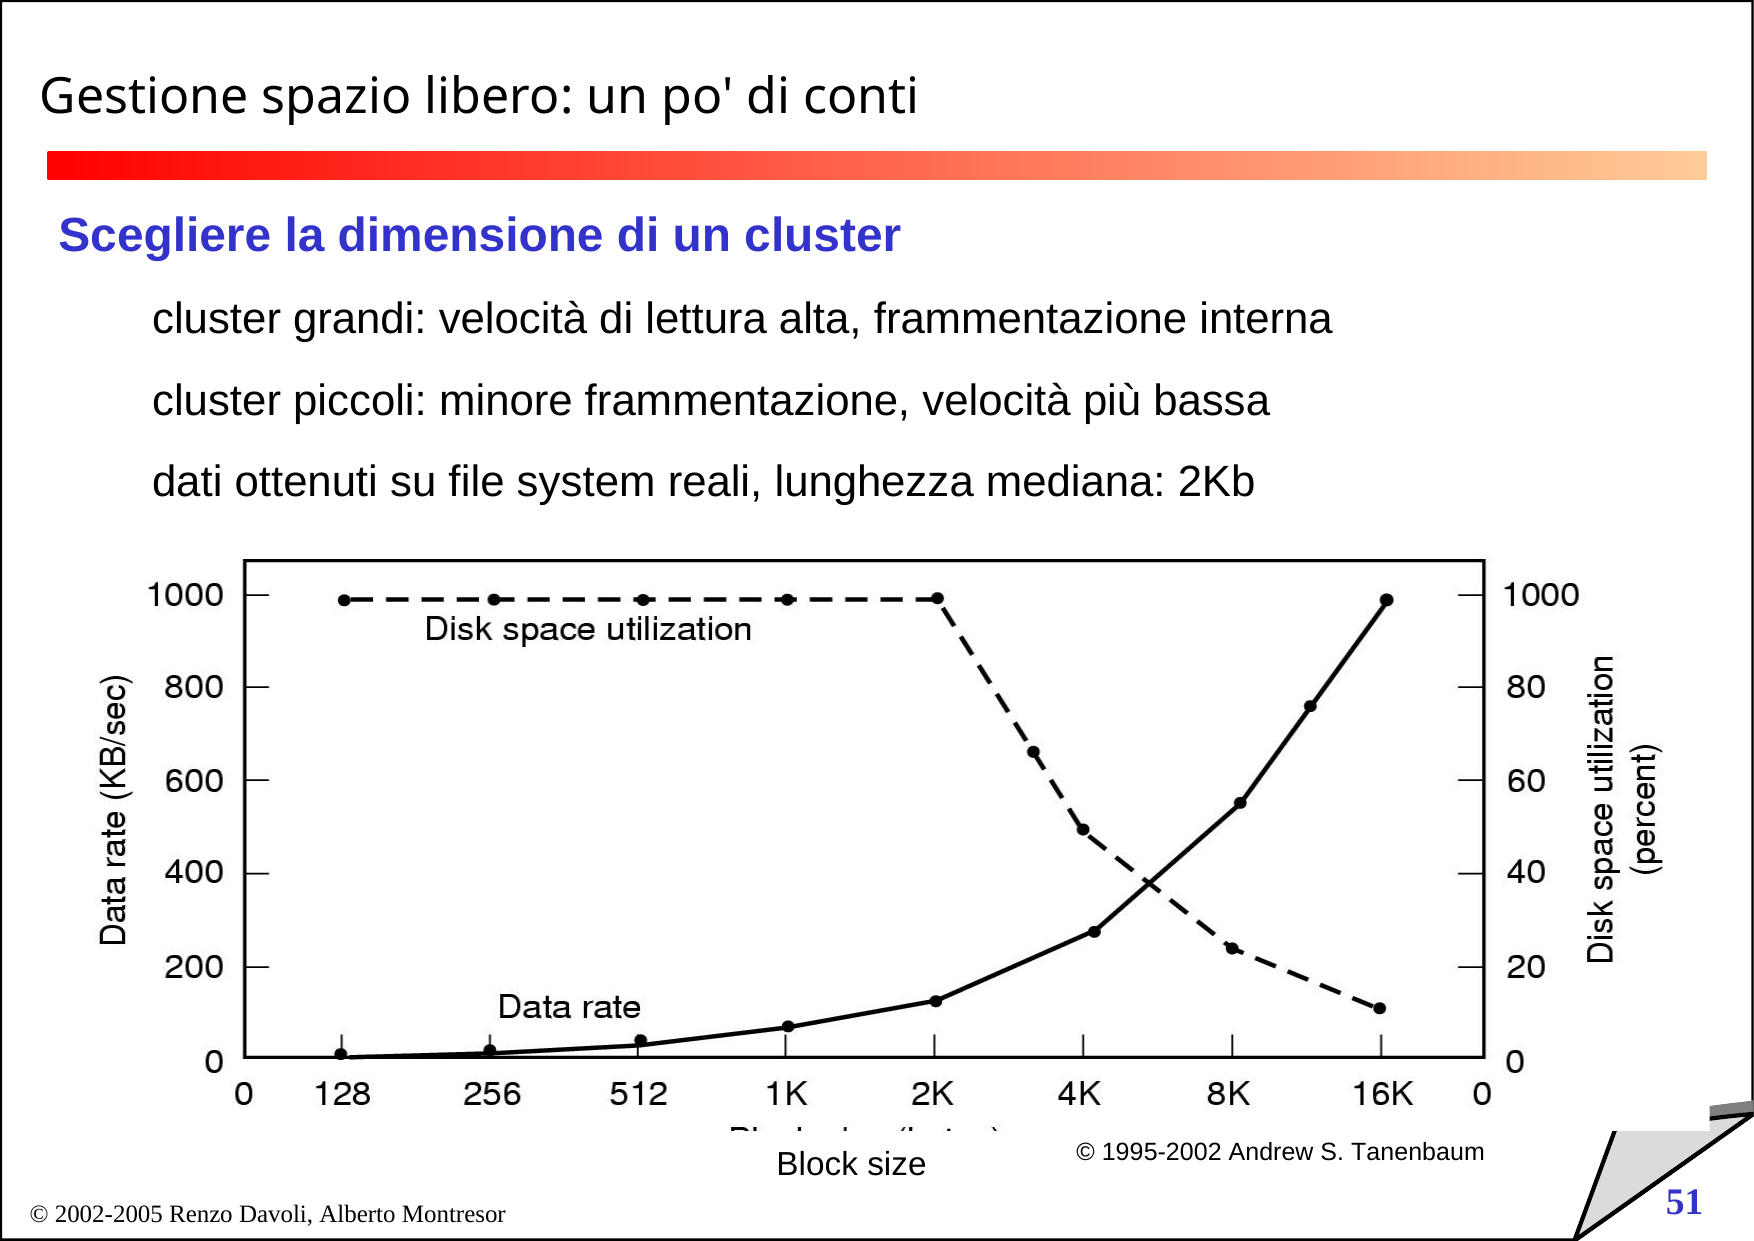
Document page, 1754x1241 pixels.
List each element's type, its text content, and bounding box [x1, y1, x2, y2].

text_box 6-11 [1074, 152, 1078, 179]
list Scegliere la dimensione di un cluster cluster grandi: velocità di lettura alta, frammentazione interna cluster piccoli: minore frammentazione, velocità più bassa dati ottenuti su file system reali, lunghezza mediana: 2Kb [58, 206, 1695, 537]
text_box Start [1469, 152, 1474, 179]
title Gestione spazio libero: un po' di conti [40, 49, 1713, 144]
text_box © 1995-2002 Andrew S. Tanenbaum [1076, 1136, 1556, 1217]
text_box [711, 1131, 1029, 1181]
picture [86, 548, 1710, 1131]
text_box Block size [761, 1135, 973, 1200]
